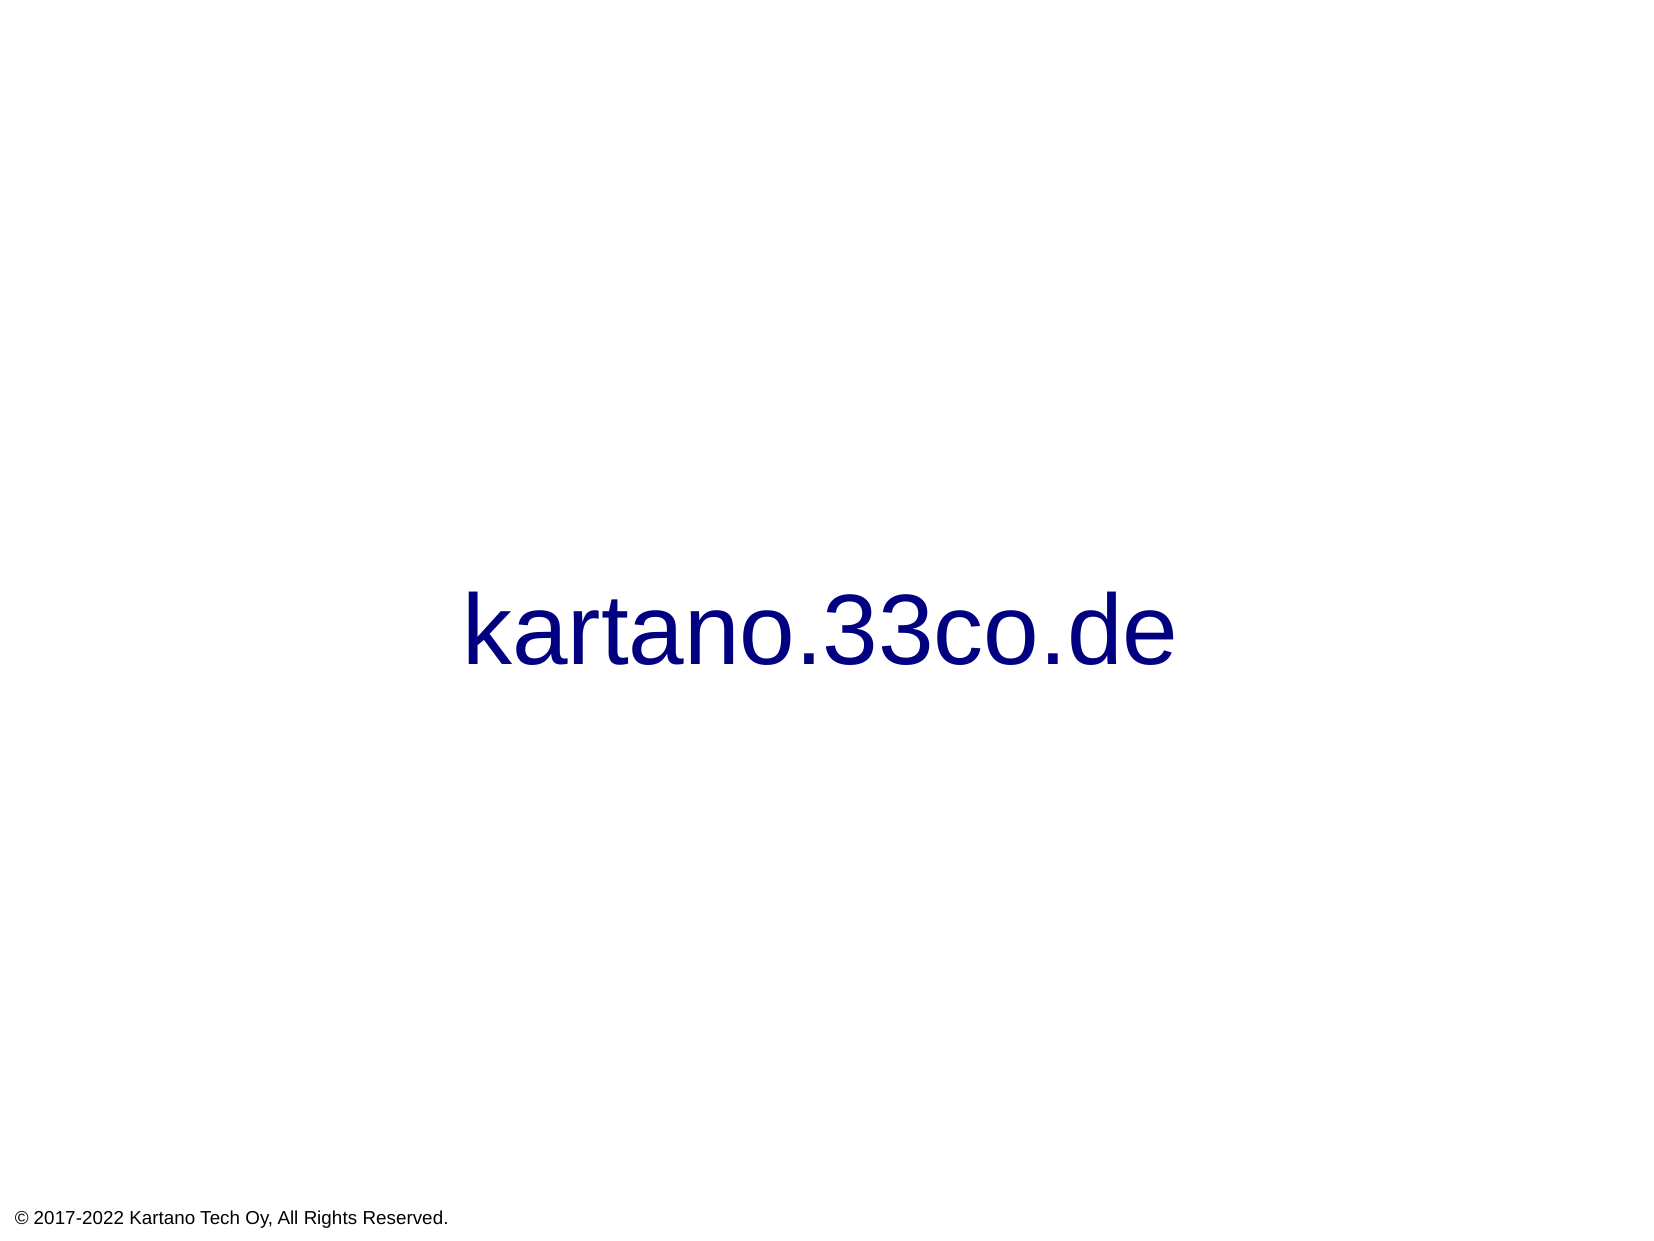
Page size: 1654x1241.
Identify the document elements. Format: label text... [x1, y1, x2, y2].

text_box © 2017-2022 Kartano Tech Oy, All Rights Reserved. [0, 1200, 570, 1241]
text_box kartano.33co.de [76, 149, 1565, 1111]
